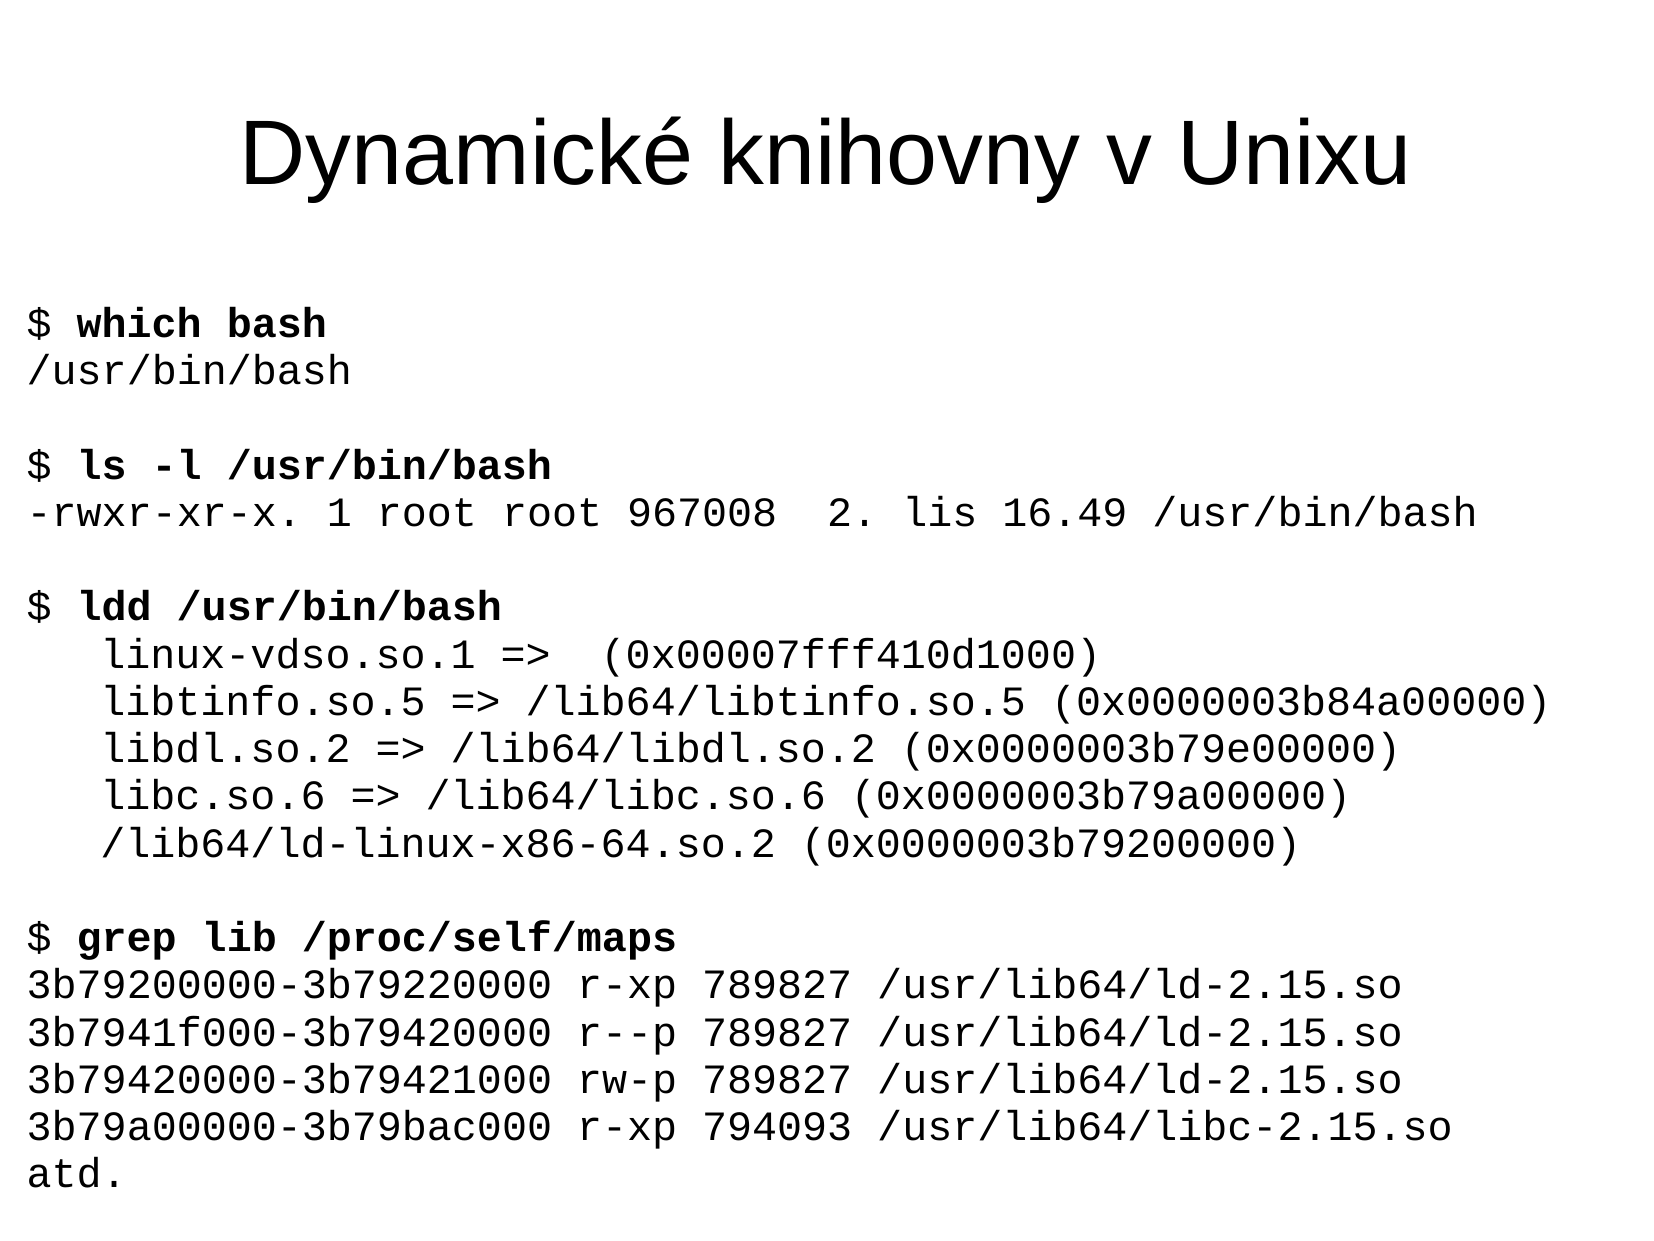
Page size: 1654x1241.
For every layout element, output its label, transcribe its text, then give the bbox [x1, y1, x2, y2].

text_box $ which bash /usr/bin/bash $ ls -l /usr/bin/bash -rwxr-xr-x. 1 root root 967008 2. lis 16.49 /usr/bin/bash $ ldd /usr/bin/bash linux-vdso.so.1 => (0x00007fff410d1000) libtinfo.so.5 => /lib64/libtinfo.so.5 (0x0000003b84a00000) libdl.so.2 => /lib64/libdl.so.2 (0x0000003b79e00000) libc.so.6 => /lib64/libc.so.6 (0x0000003b79a00000) /lib64/ld-linux-x86-64.so.2 (0x0000003b79200000) $ grep lib /proc/self/maps 3b79200000-3b79220000 r-xp 789827 /usr/lib64/ld-2.15.so 3b7941f000-3b79420000 r--p 789827 /usr/lib64/ld-2.15.so 3b79420000-3b79421000 rw-p 789827 /usr/lib64/ld-2.15.so 3b79a00000-3b79bac000 r-xp 794093 /usr/lib64/libc-2.15.so atd. [11, 295, 1654, 1208]
title Dynamické knihovny v Unixu [82, 49, 1571, 257]
